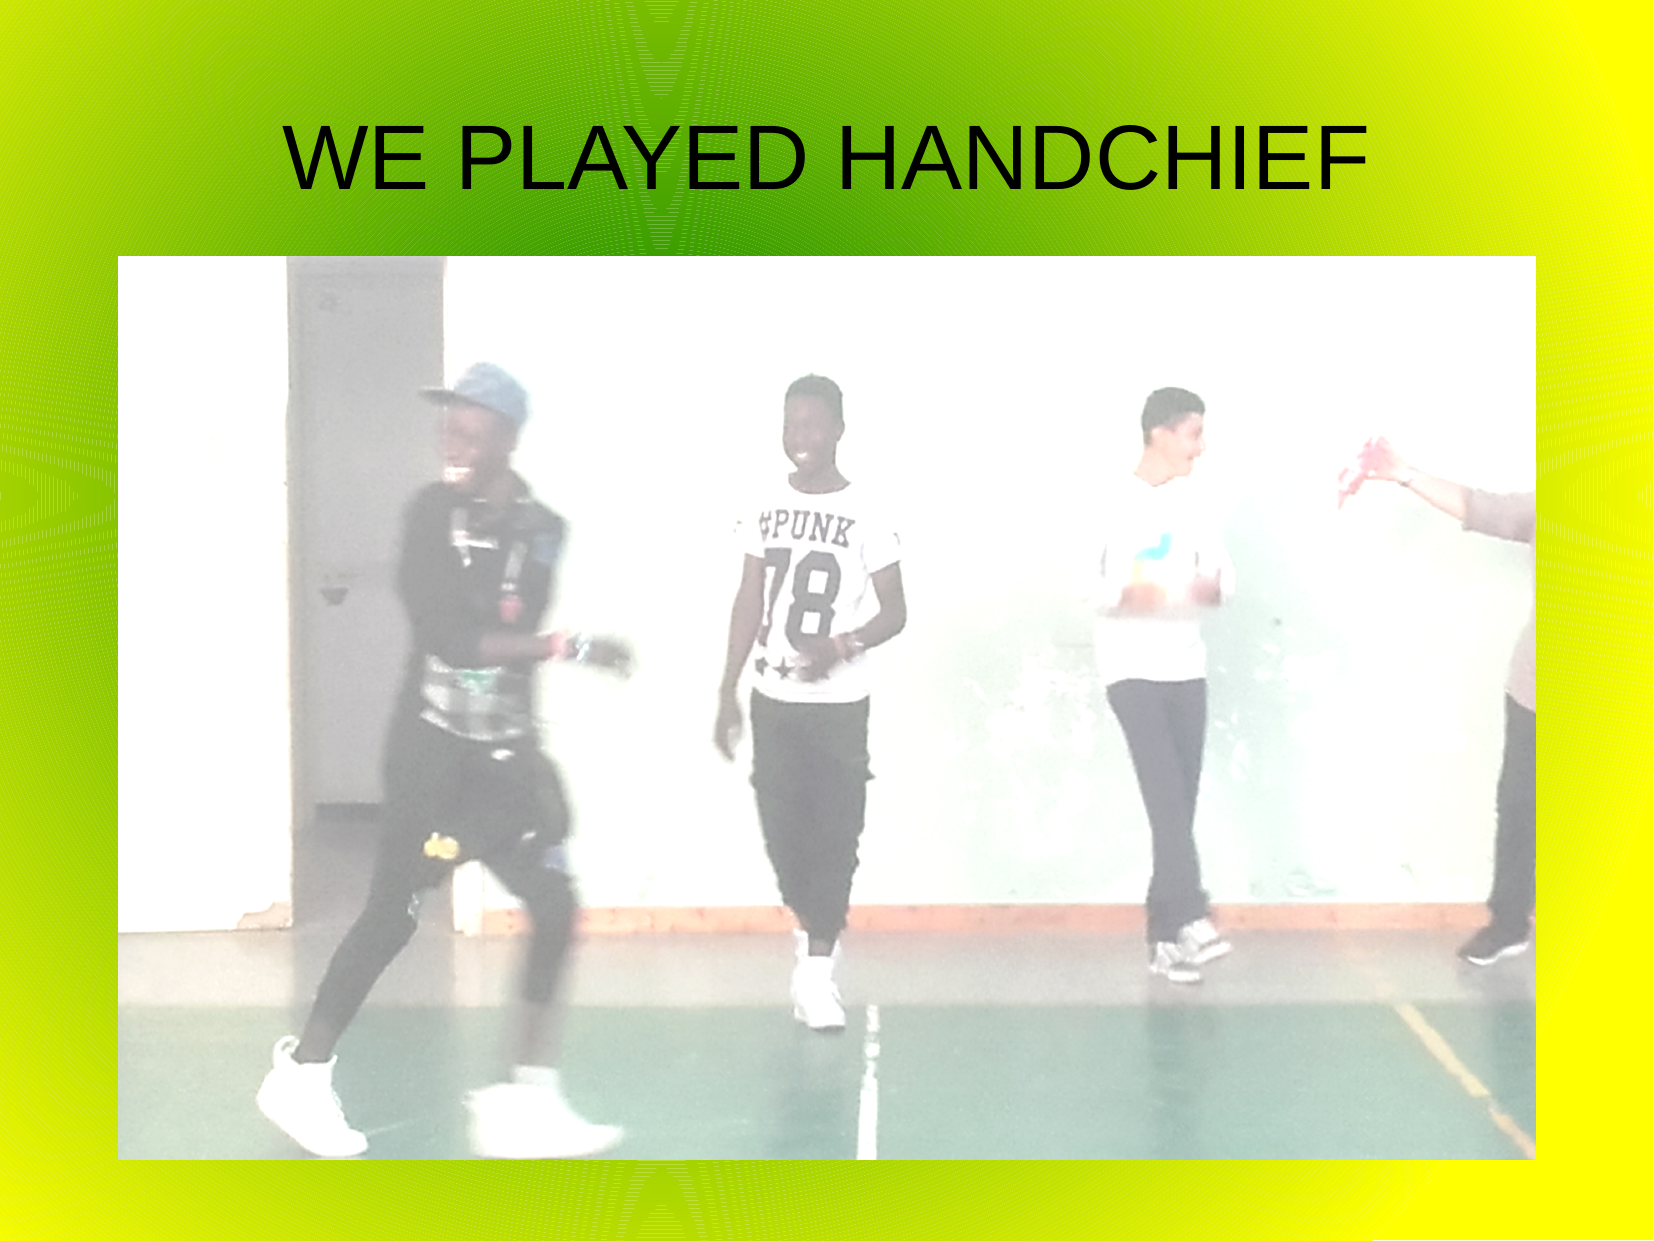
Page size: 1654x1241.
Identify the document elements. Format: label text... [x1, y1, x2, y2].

picture [118, 256, 1536, 1160]
title WE PLAYED HANDCHIEF [82, 49, 1571, 257]
